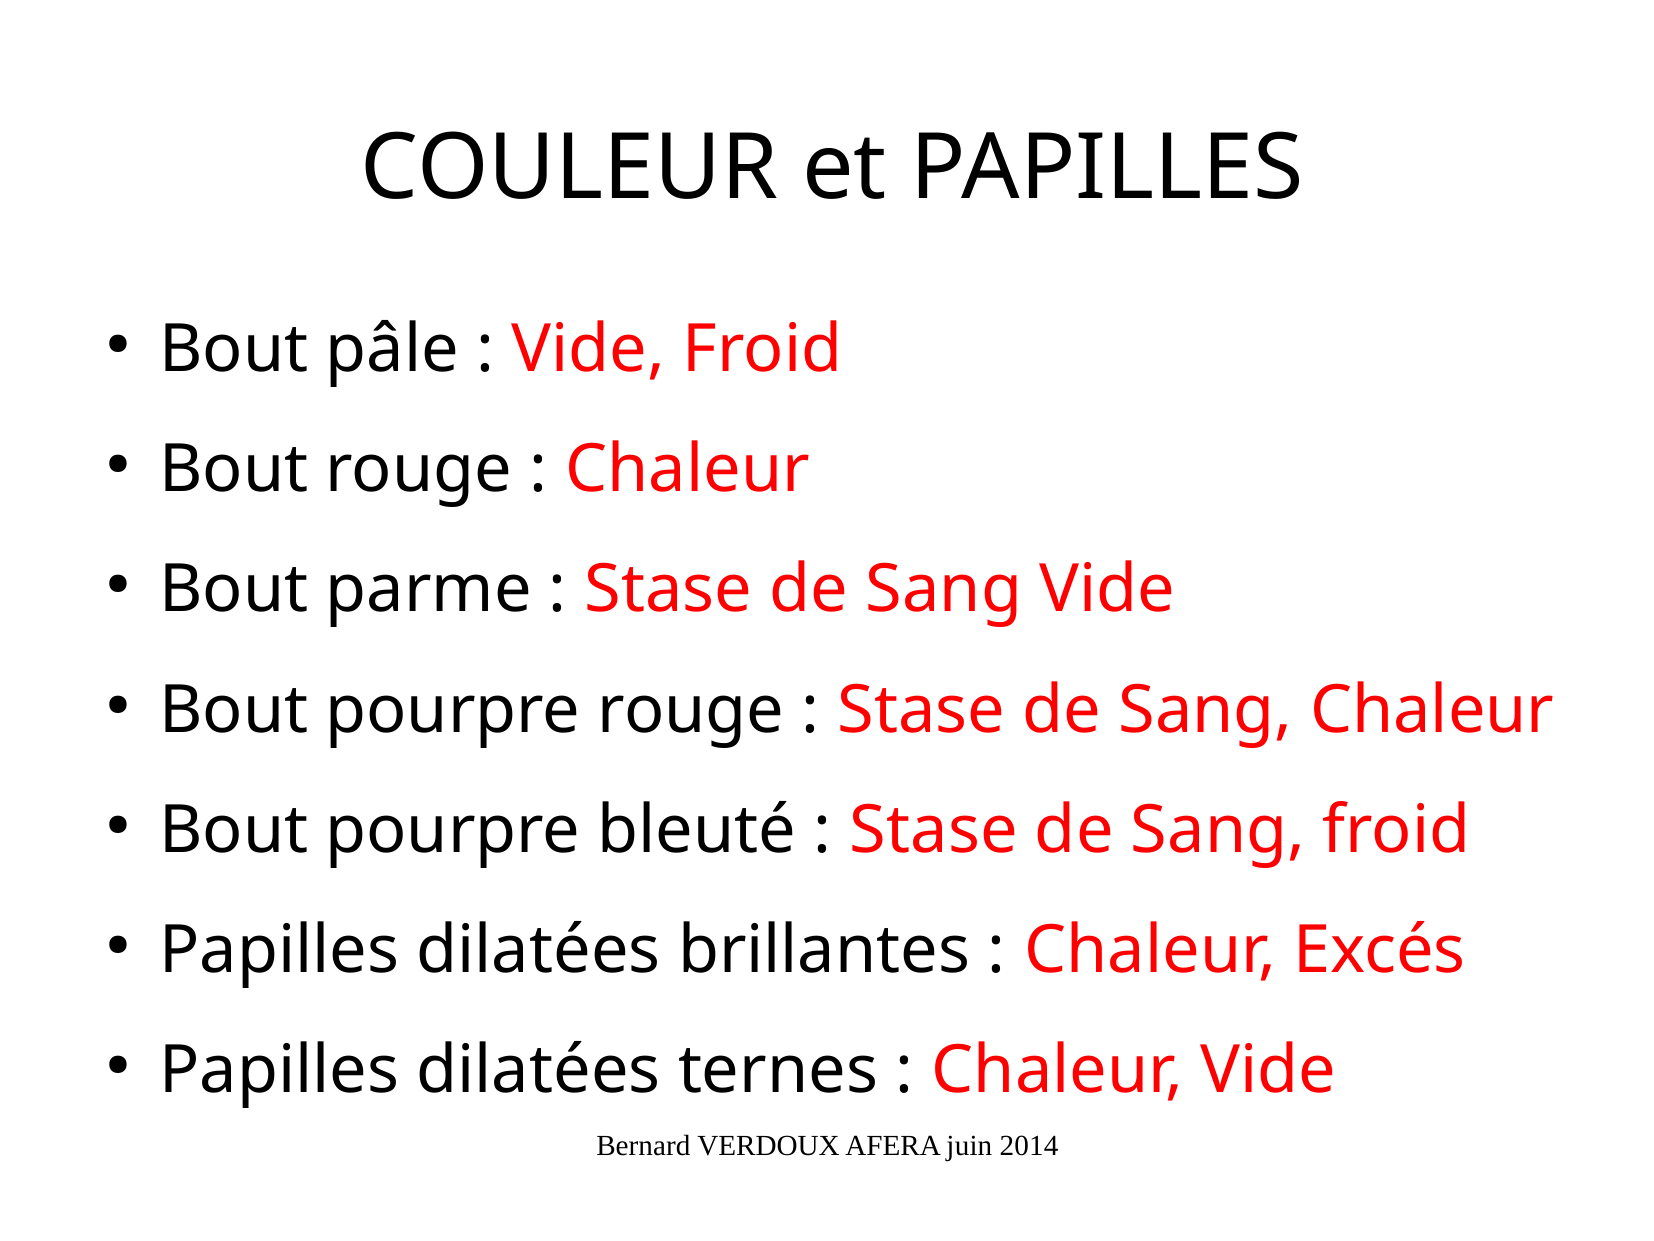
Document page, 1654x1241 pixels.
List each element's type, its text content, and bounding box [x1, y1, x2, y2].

title COULEUR et PAPILLES [88, 59, 1577, 267]
list Bout pâle : Vide, Froid Bout rouge : Chaleur Bout parme : Stase de Sang Vide Bout pourpre rouge : Stase de Sang, Chaleur Bout pourpre bleuté : Stase de Sang, froid Papilles dilatées brillantes : Chaleur, Excés Papilles dilatées ternes : Chaleur, Vide [88, 299, 1577, 1129]
